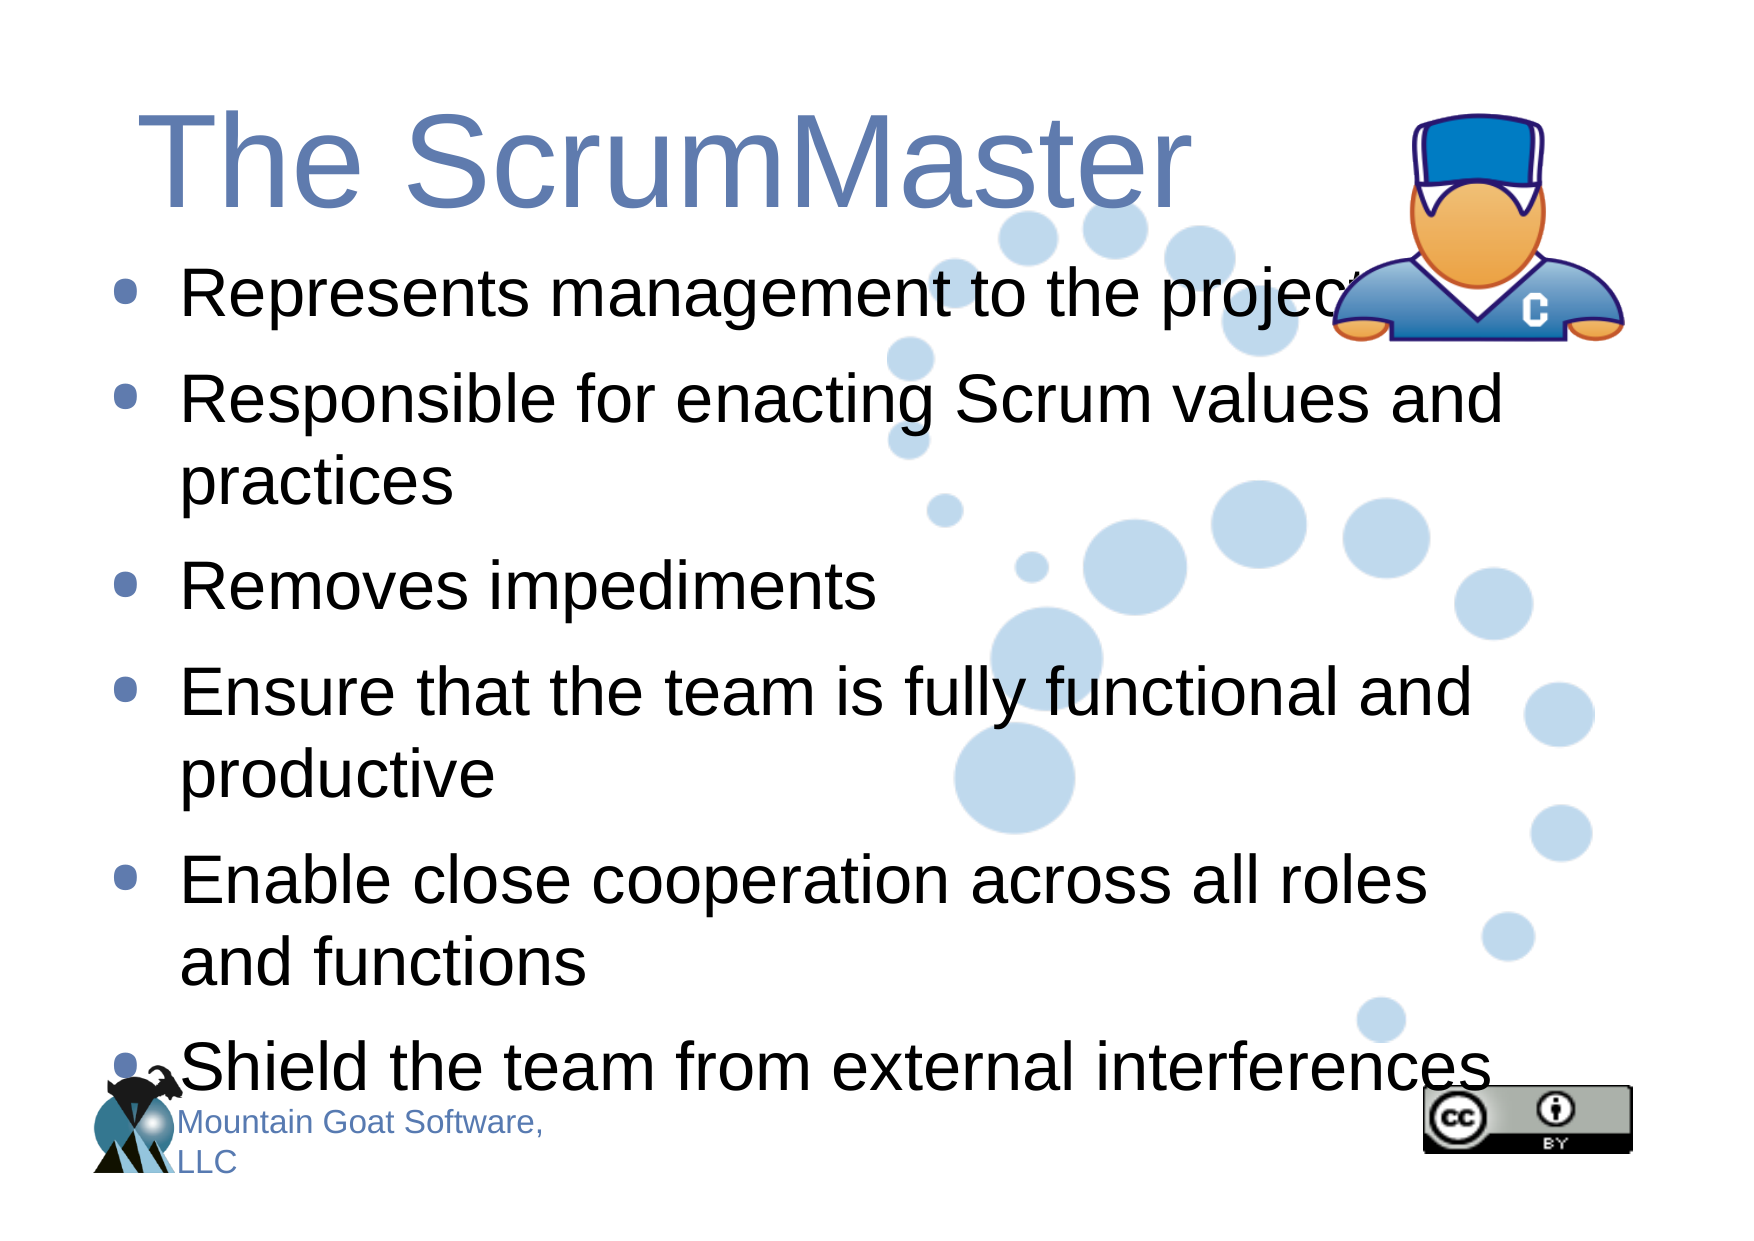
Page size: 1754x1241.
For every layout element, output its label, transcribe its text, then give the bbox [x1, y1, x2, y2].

text_box The ScrumMaster [129, 75, 1639, 233]
text_box Represents management to the project Responsible for enacting Scrum values and practices Removes impediments Ensure that the team is fully functional and productive Enable close cooperation across all roles and functions Shield the team from external interferences [58, 241, 1568, 991]
picture [93, 1065, 183, 1173]
picture [887, 113, 1625, 1043]
picture [1423, 1085, 1633, 1154]
